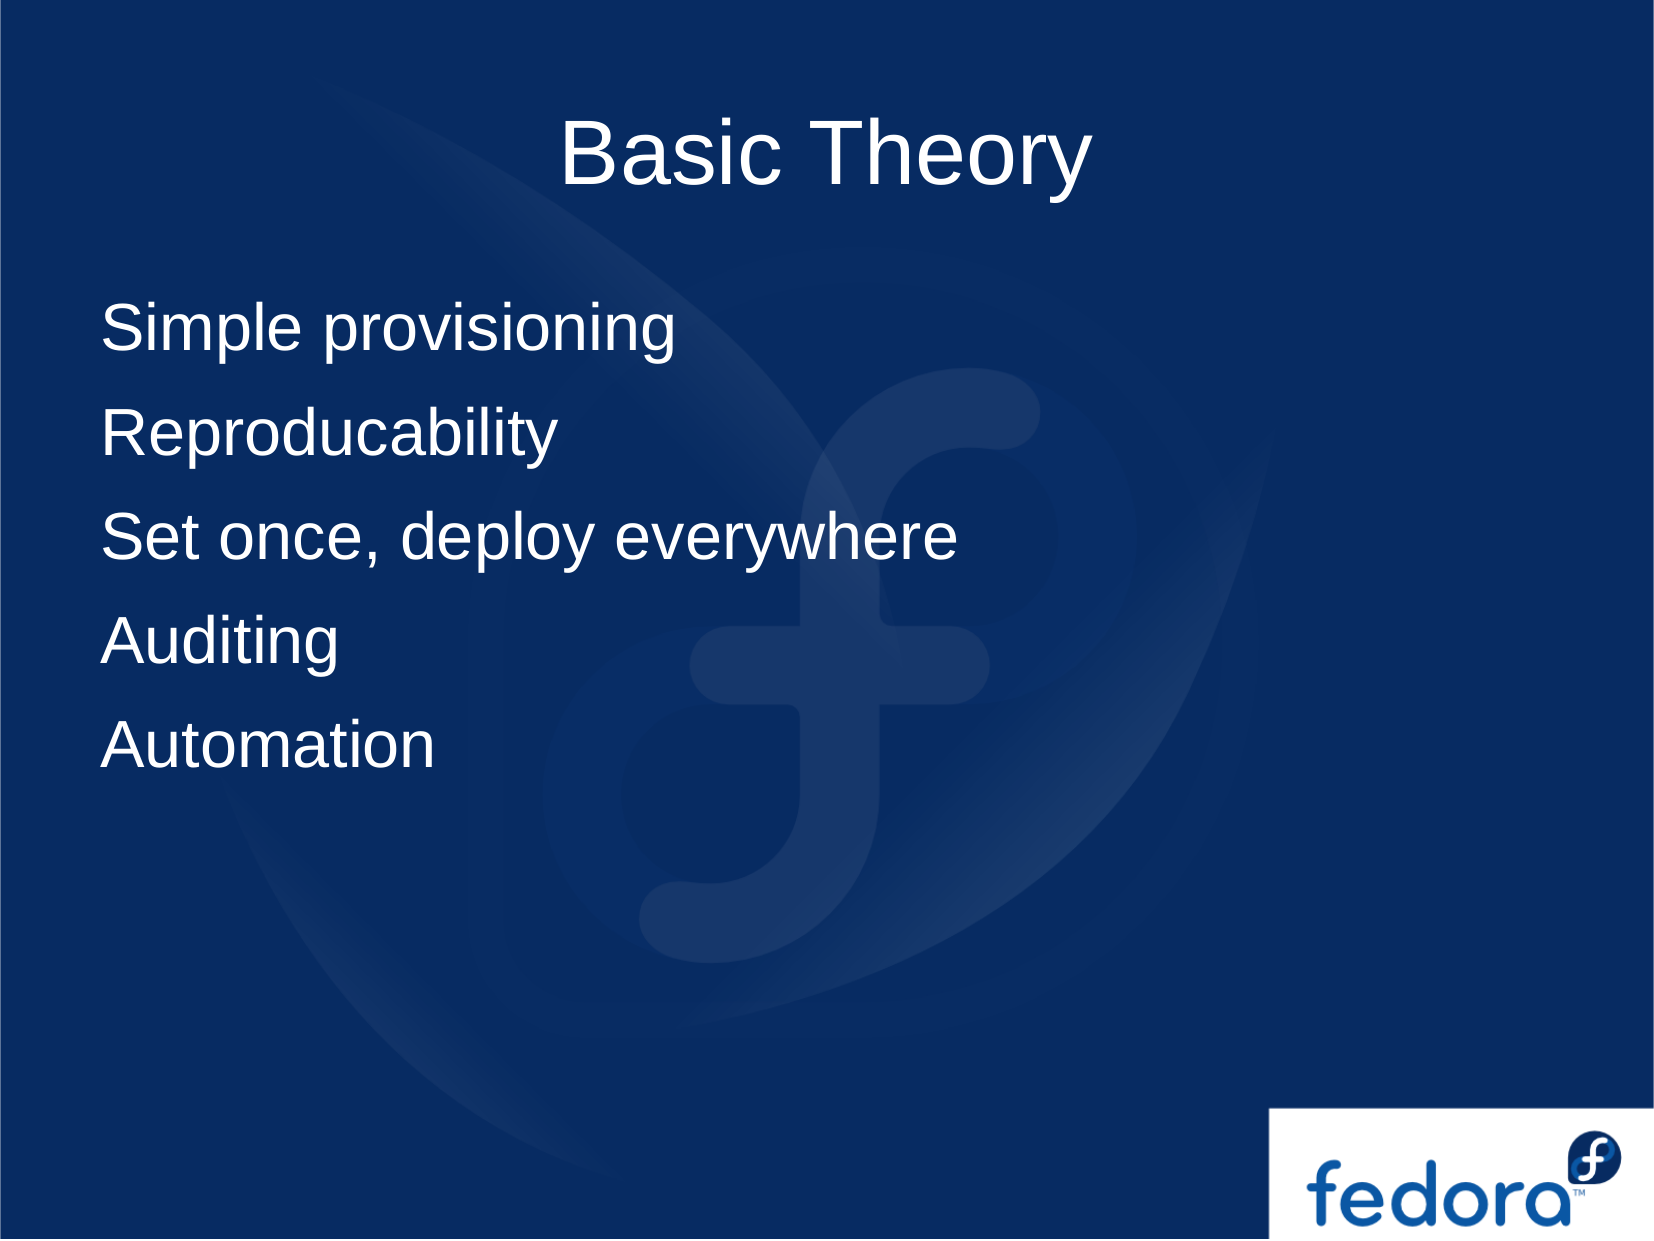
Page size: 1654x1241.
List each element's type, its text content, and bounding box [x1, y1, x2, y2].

list Simple provisioning Reproducability Set once, deploy everywhere Auditing Automation [82, 290, 1571, 1094]
title Basic Theory [82, 56, 1571, 250]
picture [0, 0, 1654, 1239]
